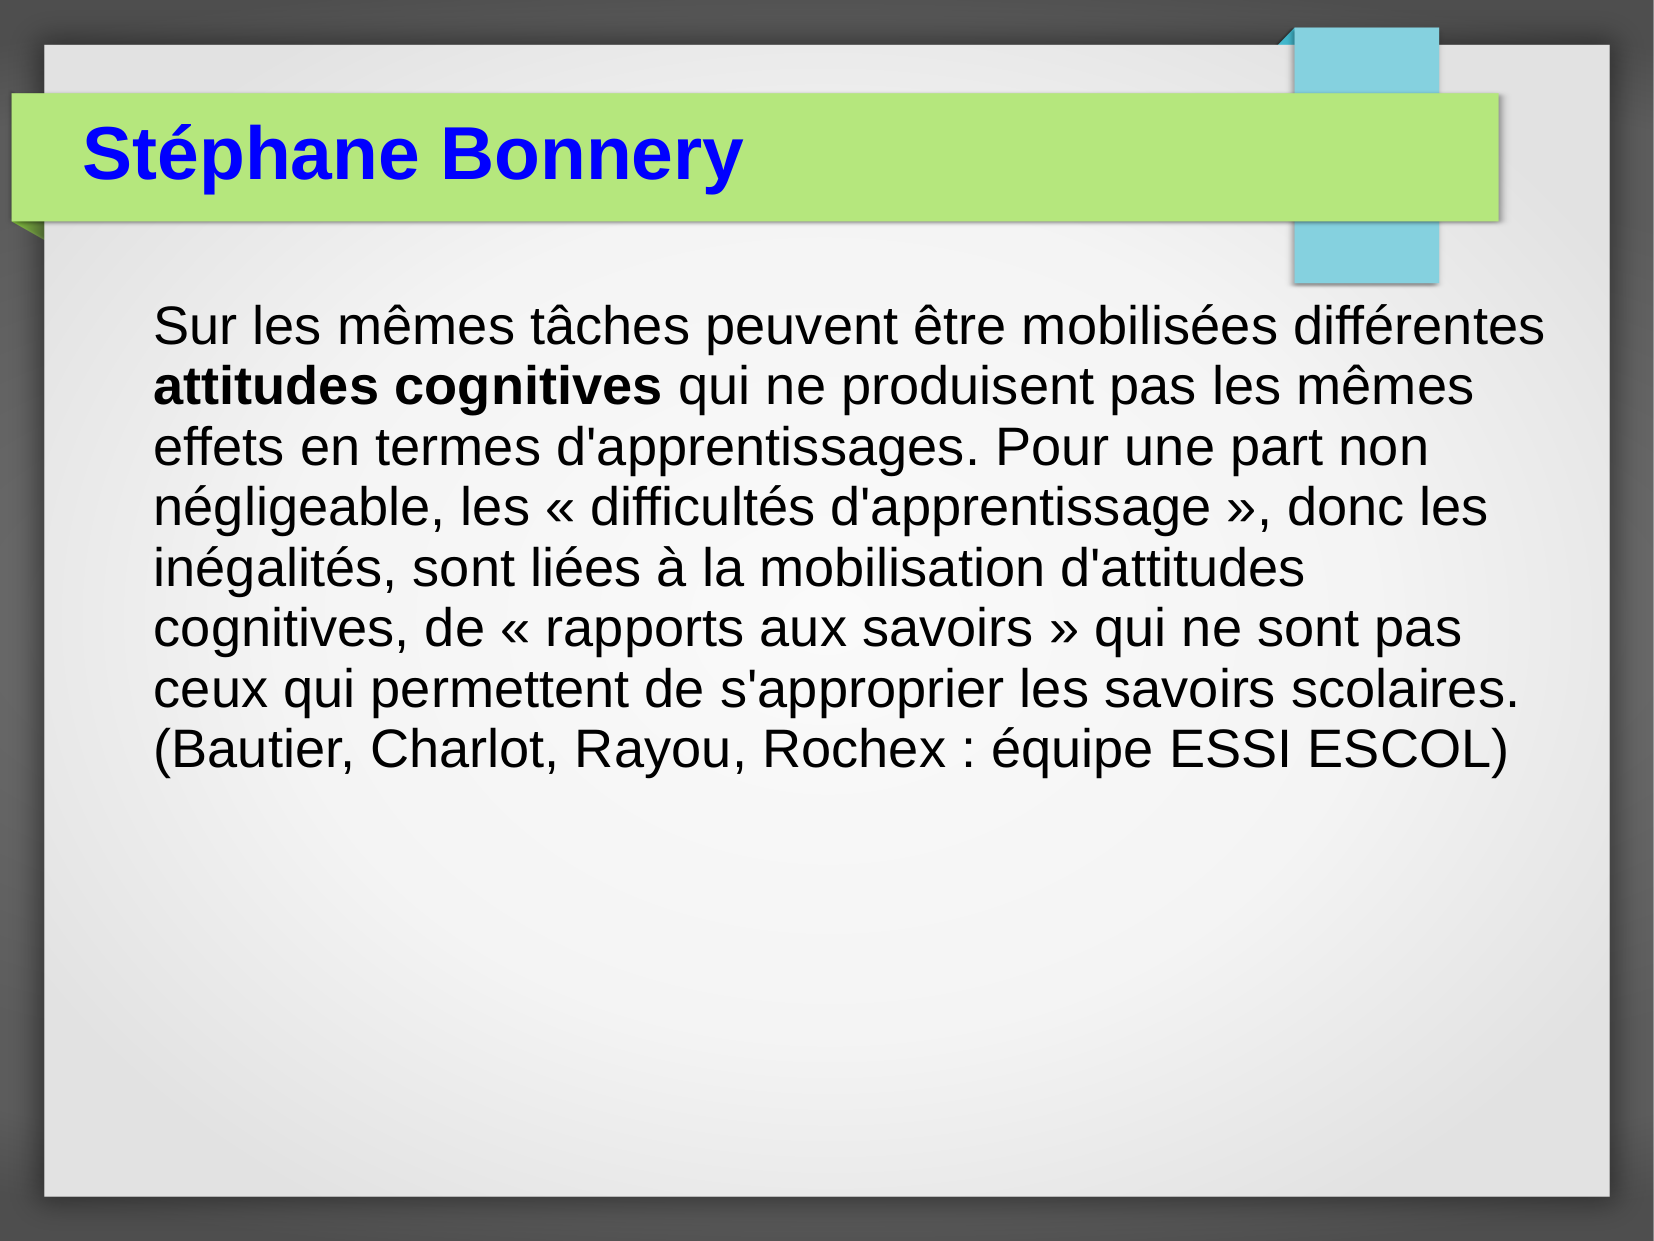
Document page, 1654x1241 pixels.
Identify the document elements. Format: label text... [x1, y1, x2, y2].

picture [0, 0, 1654, 1241]
title Stéphane Bonnery [82, 94, 1264, 213]
list Sur les mêmes tâches peuvent être mobilisées différentes attitudes cognitives qui ne produisent pas les mêmes effets en termes d'apprentissages. Pour une part non négligeable, les « difficultés d'apprentissage », donc les inégalités, sont liées à la mobilisation d'attitudes cognitives, de « rapports aux savoirs » qui ne sont pas ceux qui permettent de s'approprier les savoirs scolaires. (Bautier, Charlot, Rayou, Rochex : équipe ESSI ESCOL) [82, 295, 1571, 1015]
